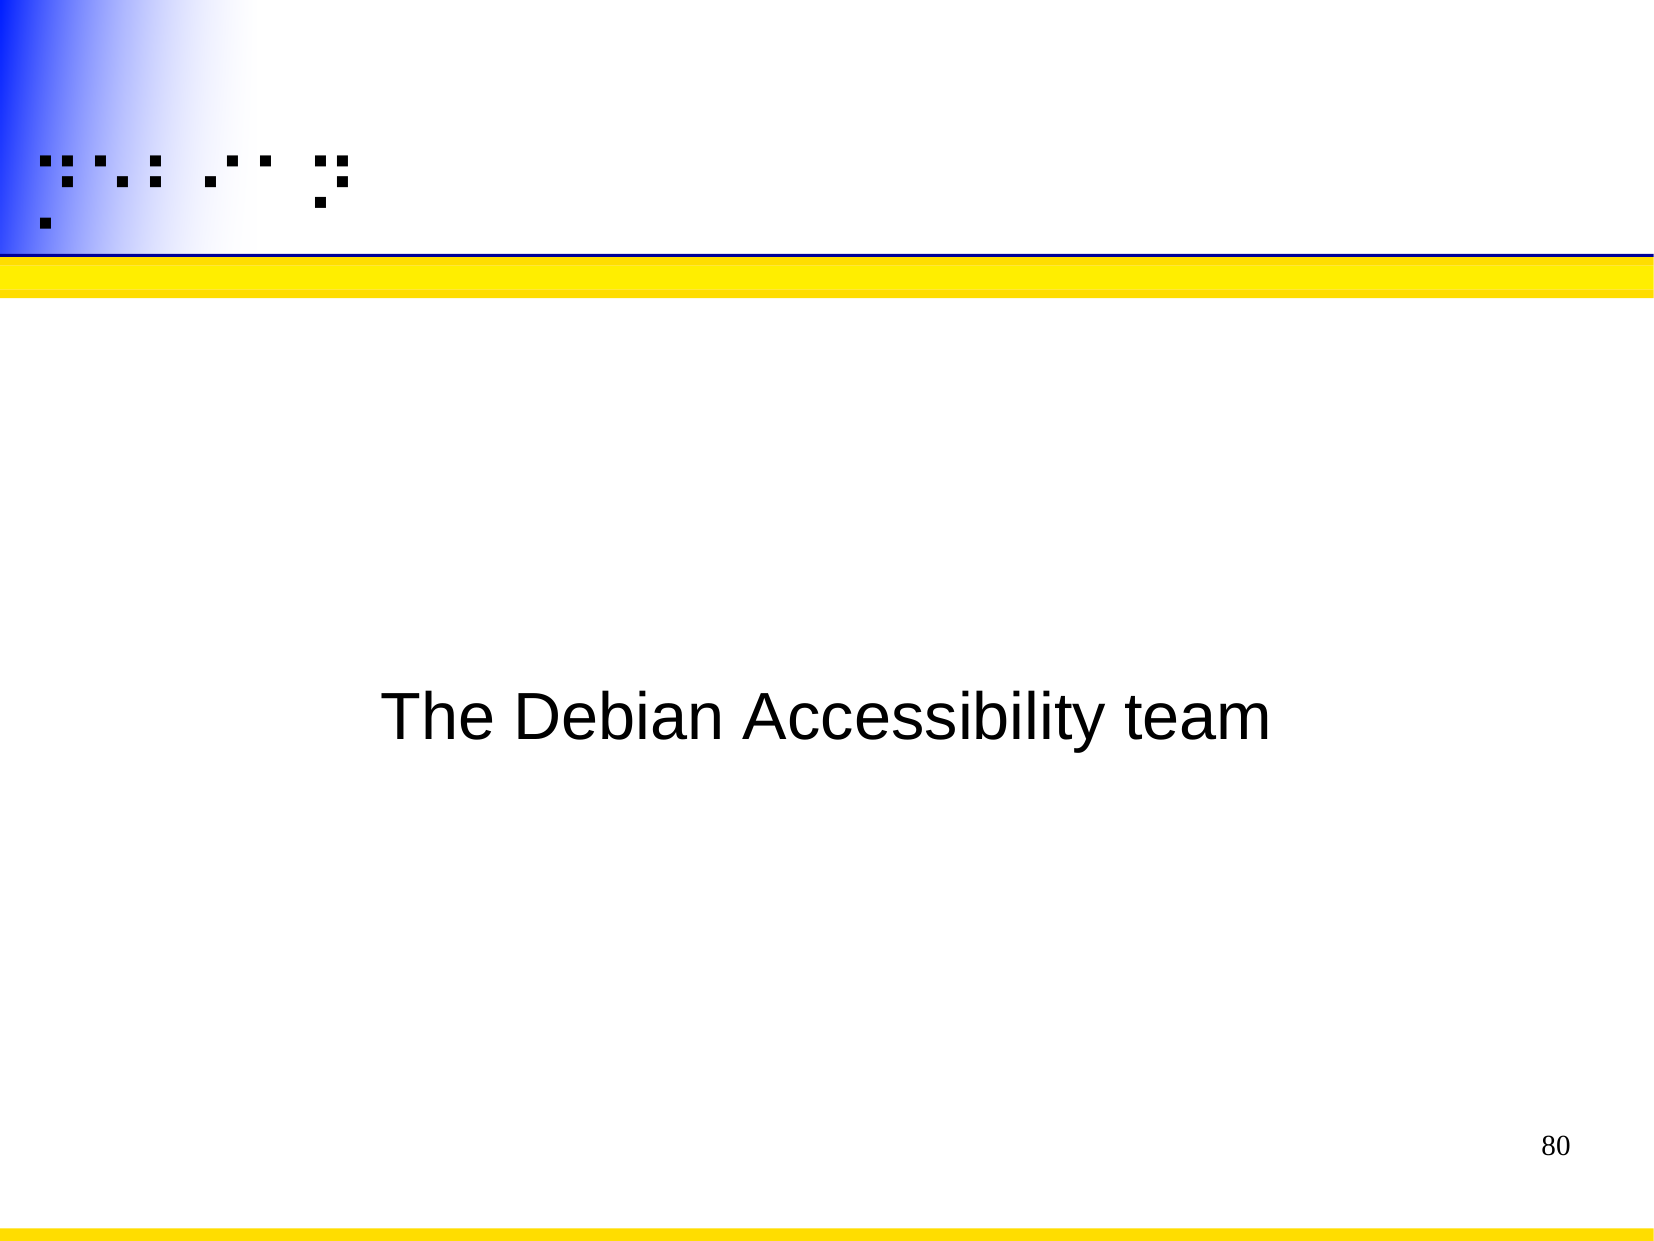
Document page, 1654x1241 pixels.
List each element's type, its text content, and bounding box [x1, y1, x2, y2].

subtitle The Debian Accessibility team [82, 307, 1571, 1126]
